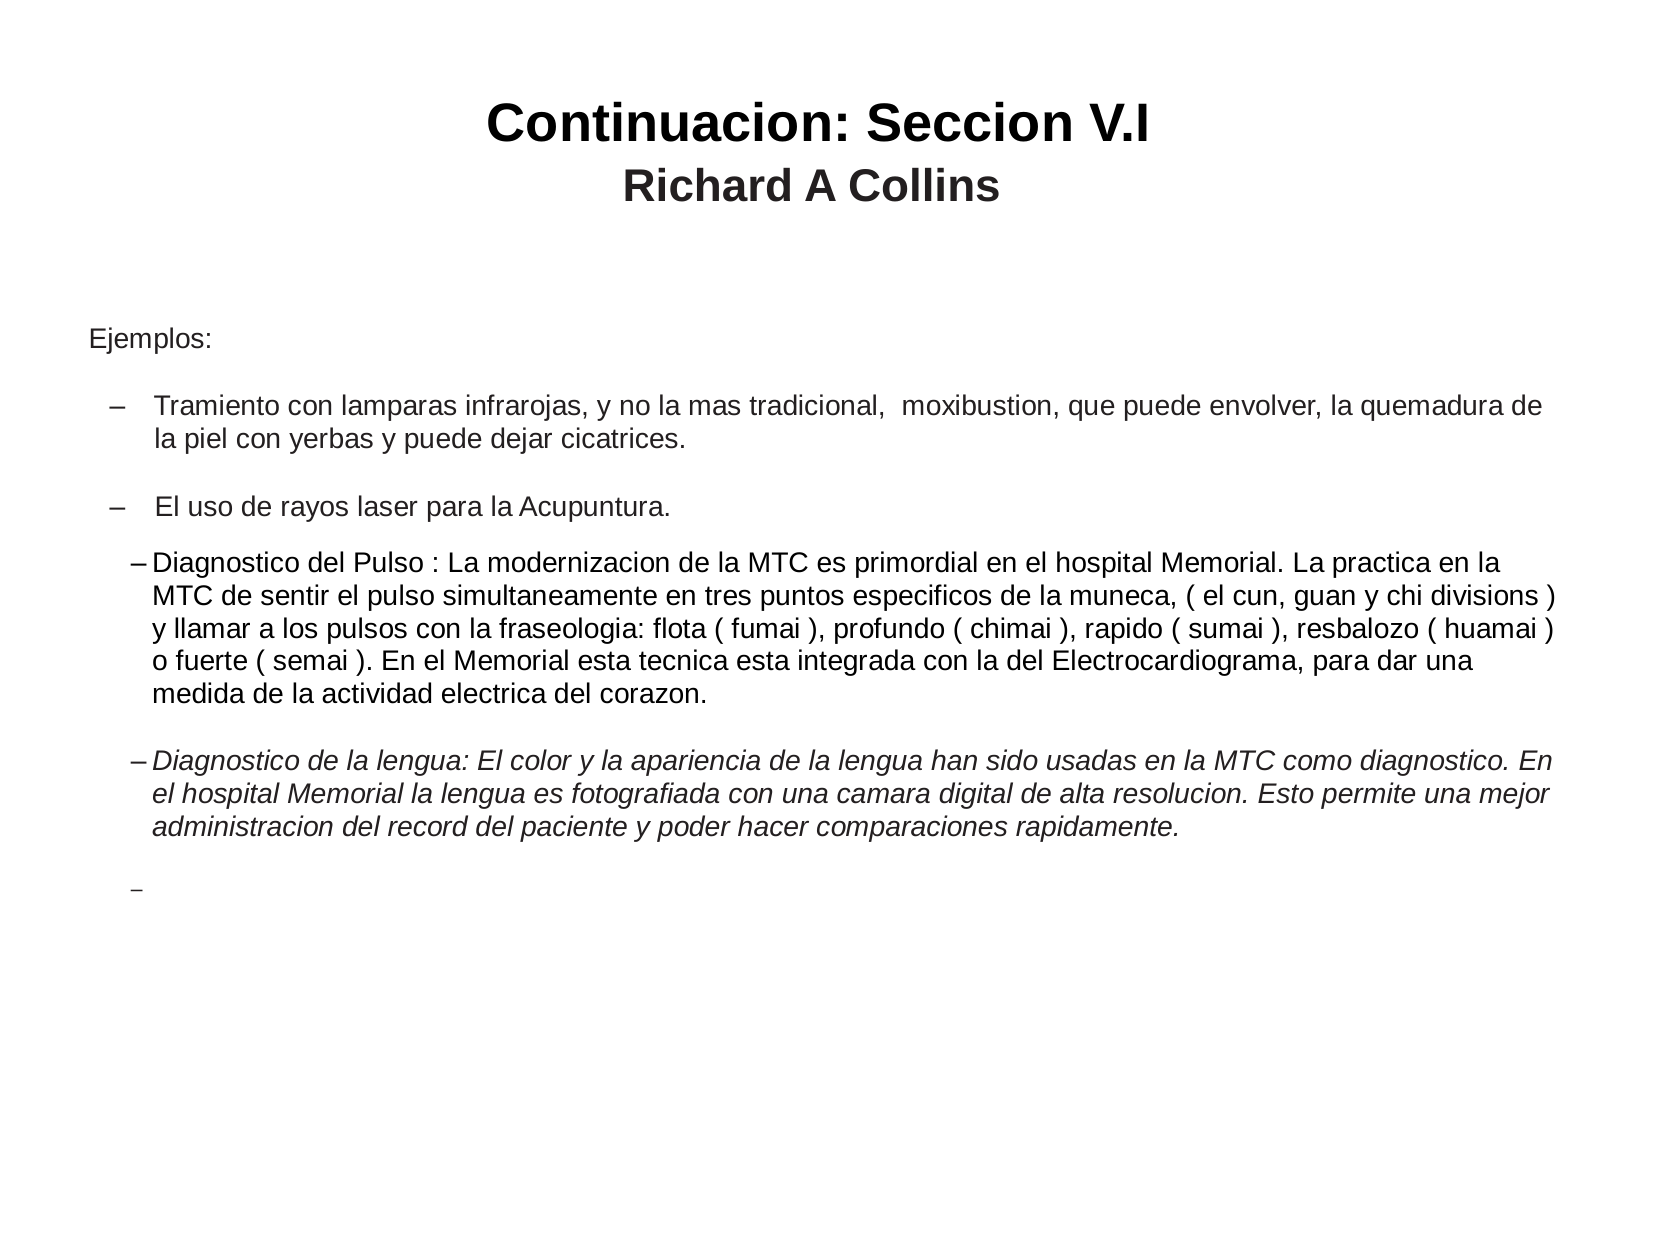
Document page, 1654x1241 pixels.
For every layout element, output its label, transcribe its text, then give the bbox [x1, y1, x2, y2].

title Continuacion: Seccion V.I Richard A Collins [82, 56, 1571, 250]
chart [87, 300, 1565, 1108]
